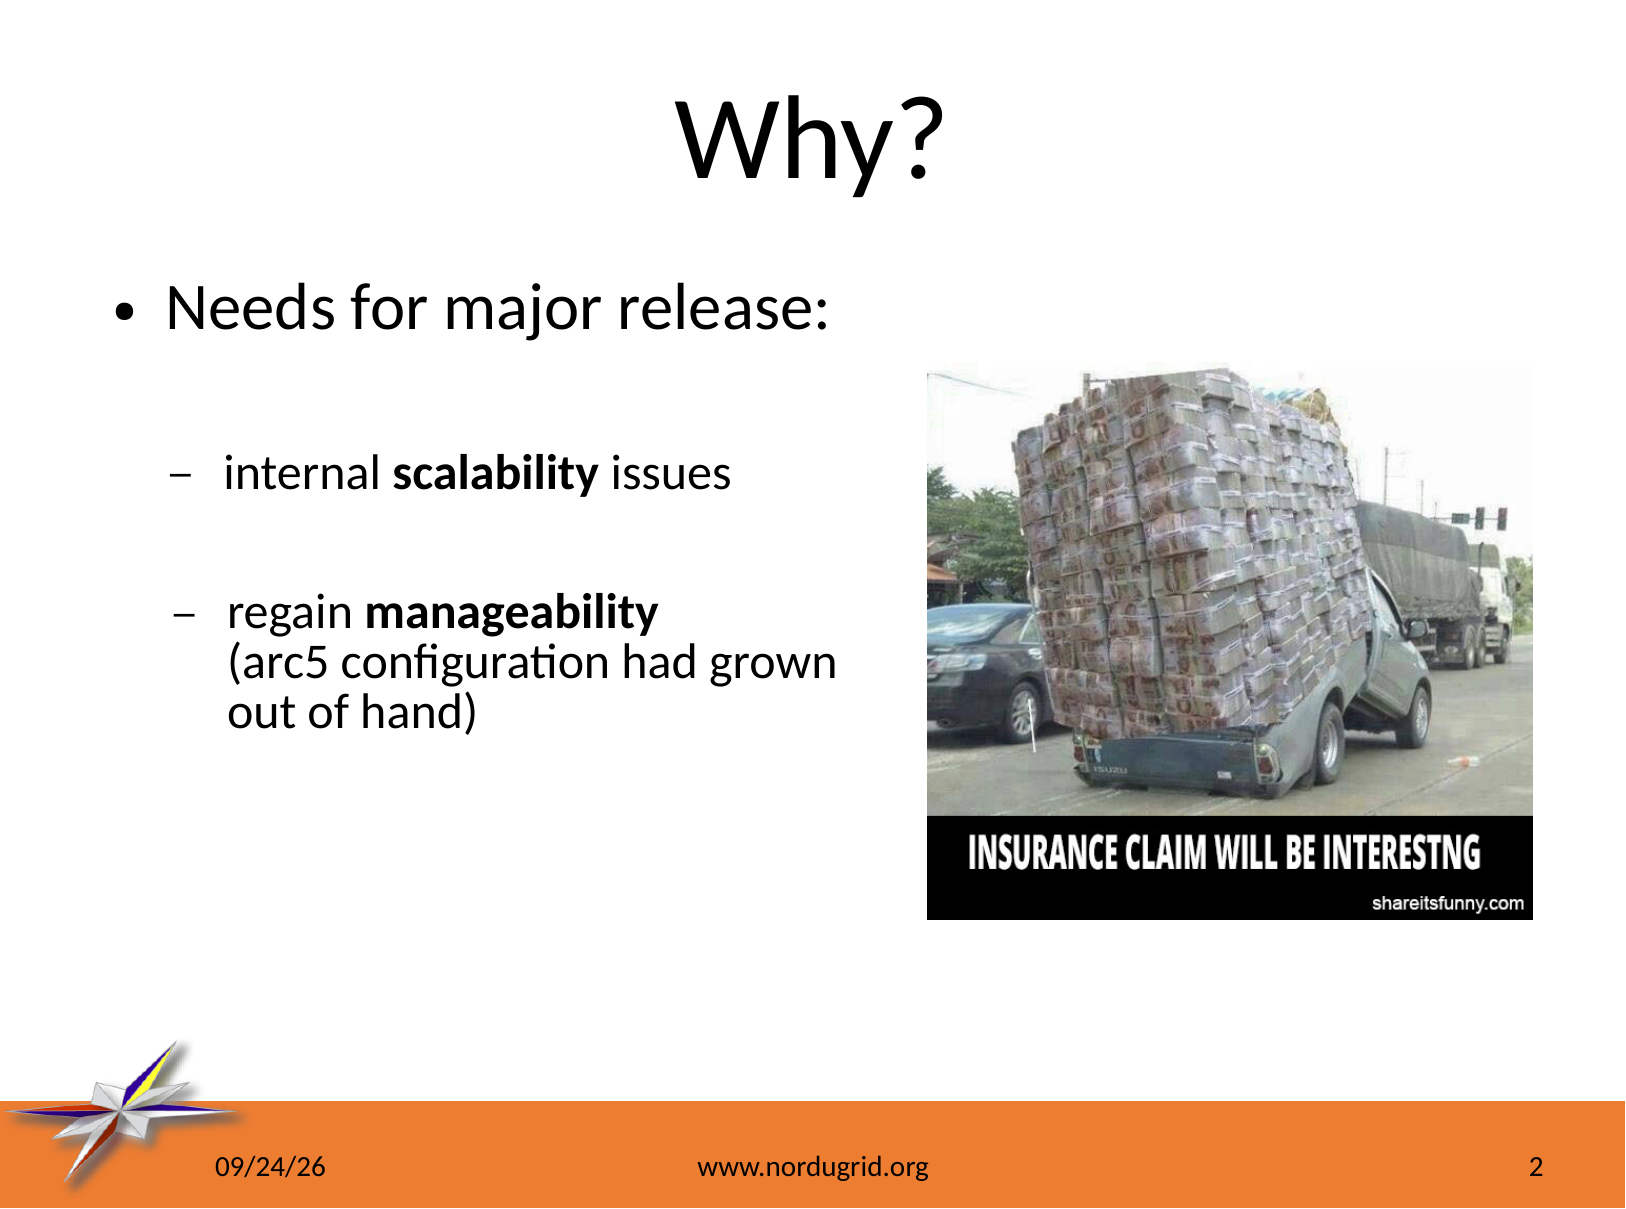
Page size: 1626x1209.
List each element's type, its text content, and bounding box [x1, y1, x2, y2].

title Why? [81, 48, 1544, 250]
list Needs for major release: [94, 279, 1216, 414]
picture [927, 362, 1533, 920]
list internal scalability issues [81, 371, 882, 576]
list regain manageability (arc5 configuration had grown out of hand) [85, 510, 890, 804]
picture [0, 1032, 258, 1203]
